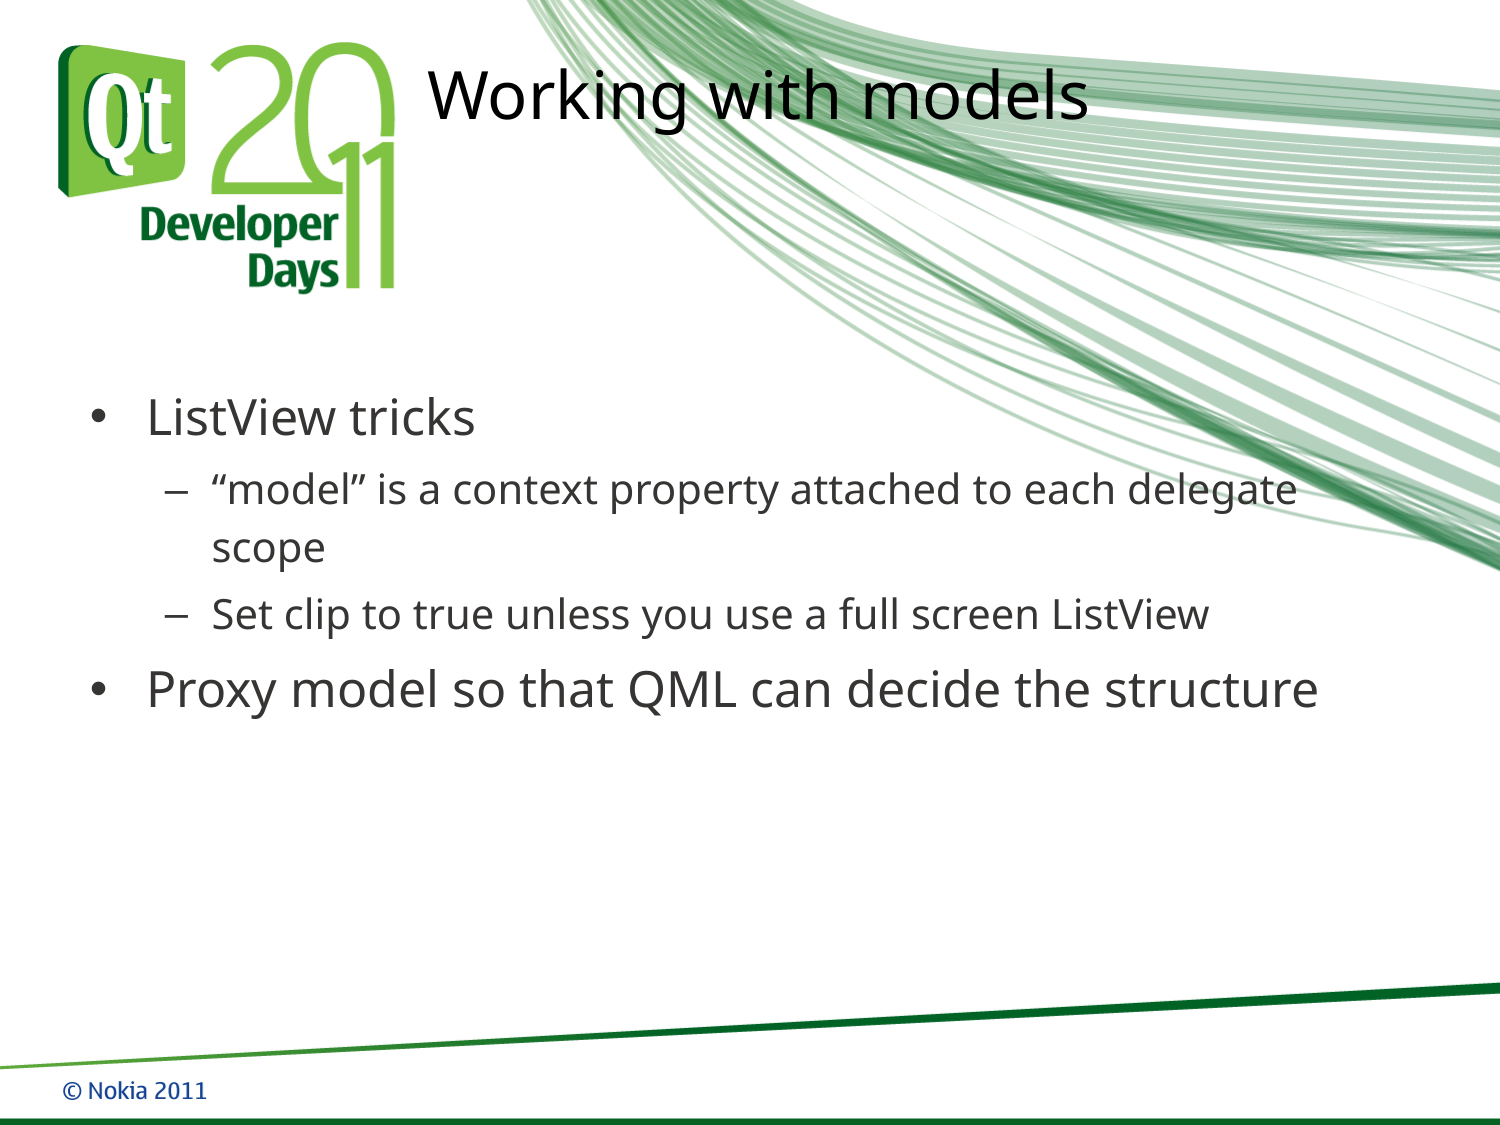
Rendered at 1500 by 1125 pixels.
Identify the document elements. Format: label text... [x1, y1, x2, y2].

list ListView tricks “model” is a context property attached to each delegate scope Set clip to true unless you use a full screen ListView Proxy model so that QML can decide the structure [75, 212, 1426, 955]
title Working with models [262, 0, 1300, 188]
picture [0, 0, 1500, 1125]
